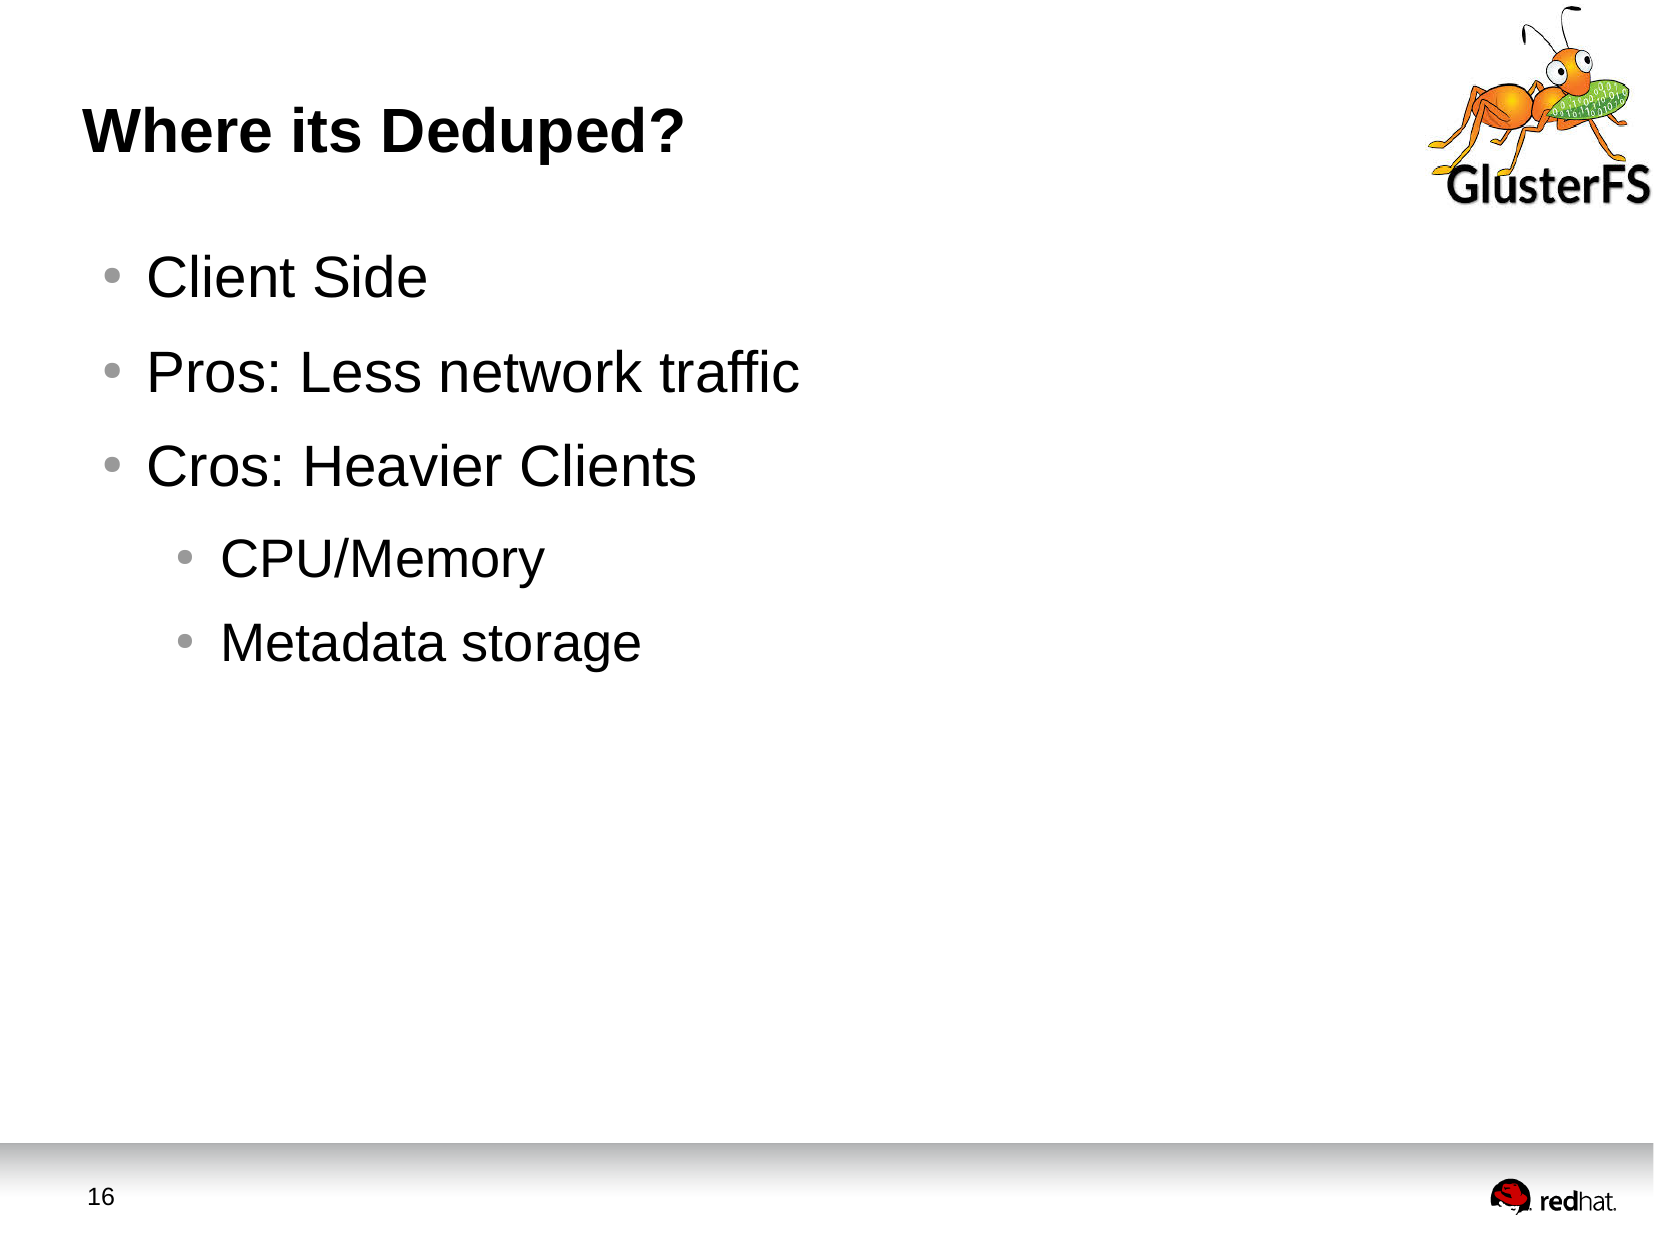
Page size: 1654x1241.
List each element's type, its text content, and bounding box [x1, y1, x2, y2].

list Client Side Pros: Less network traffic Cros: Heavier Clients CPU/Memory Metadata storage [86, 244, 1576, 1039]
title Where its Deduped? [82, 37, 1426, 226]
picture [1425, 4, 1653, 208]
picture [0, 1143, 1654, 1241]
